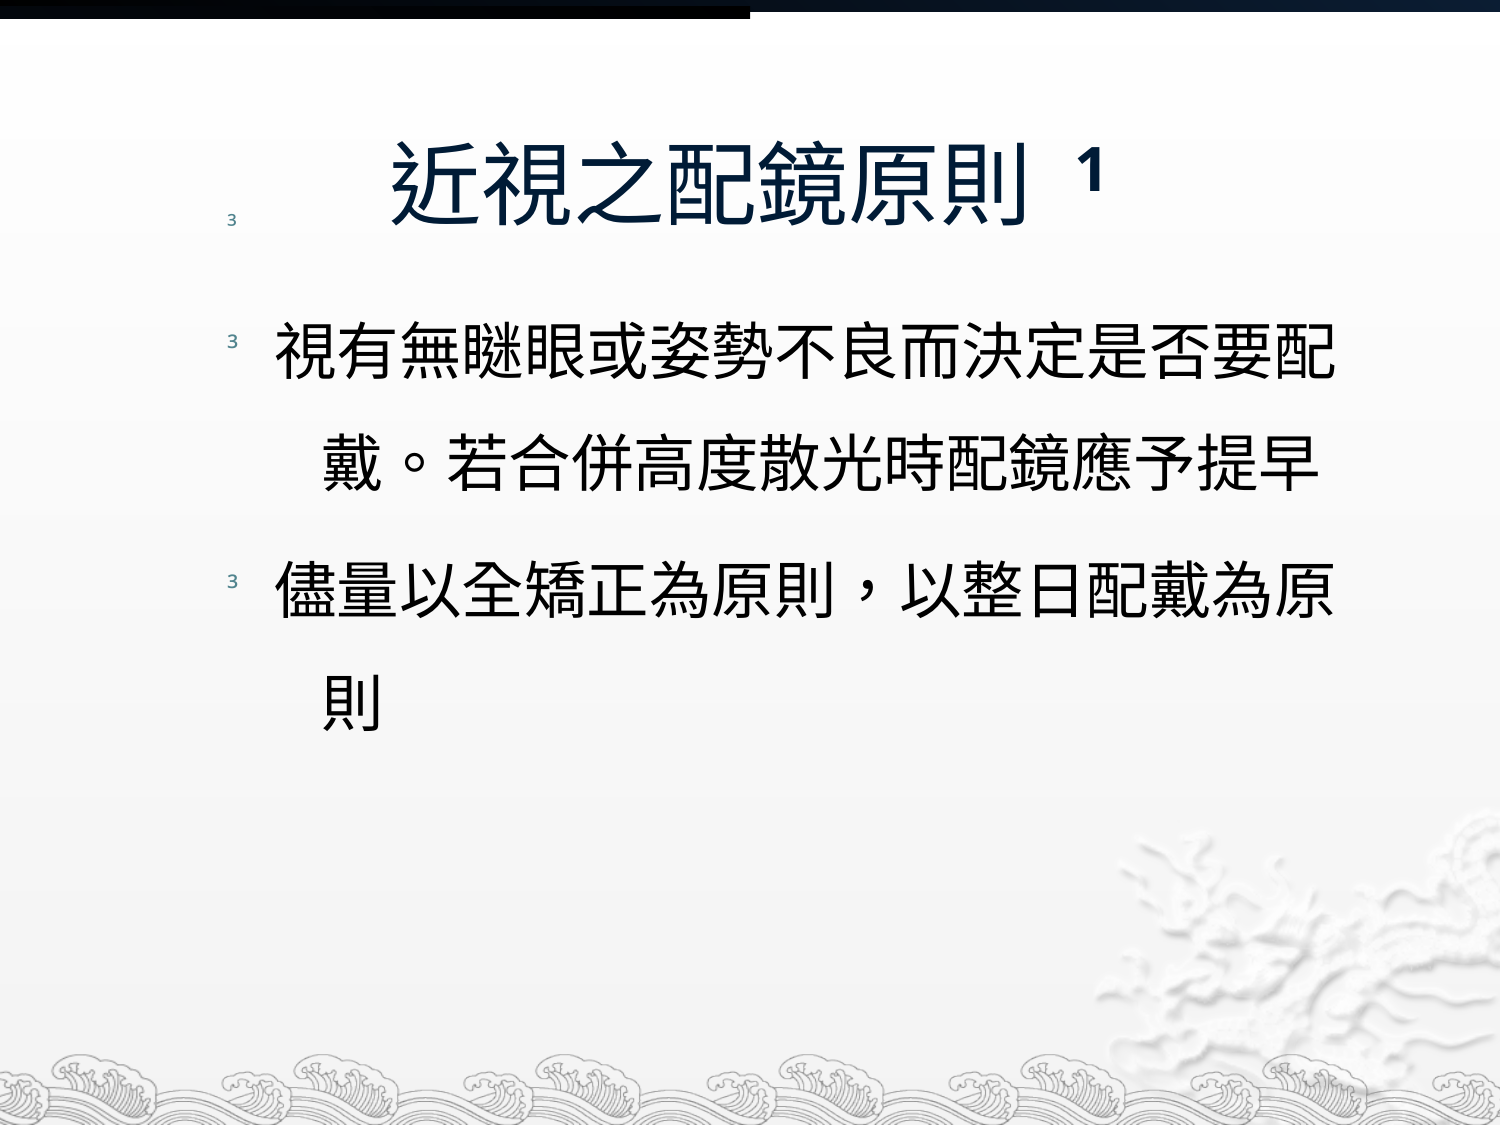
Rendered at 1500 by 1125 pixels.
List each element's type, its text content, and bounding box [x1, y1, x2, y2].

list 視有無瞇眼或姿勢不良而決定是否要配戴。若合併高度散光時配鏡應予提早 儘量以全矯正為原則，以整日配戴為原則 [62, 187, 1413, 976]
title 近視之配鏡原則 1 [112, 113, 1388, 187]
